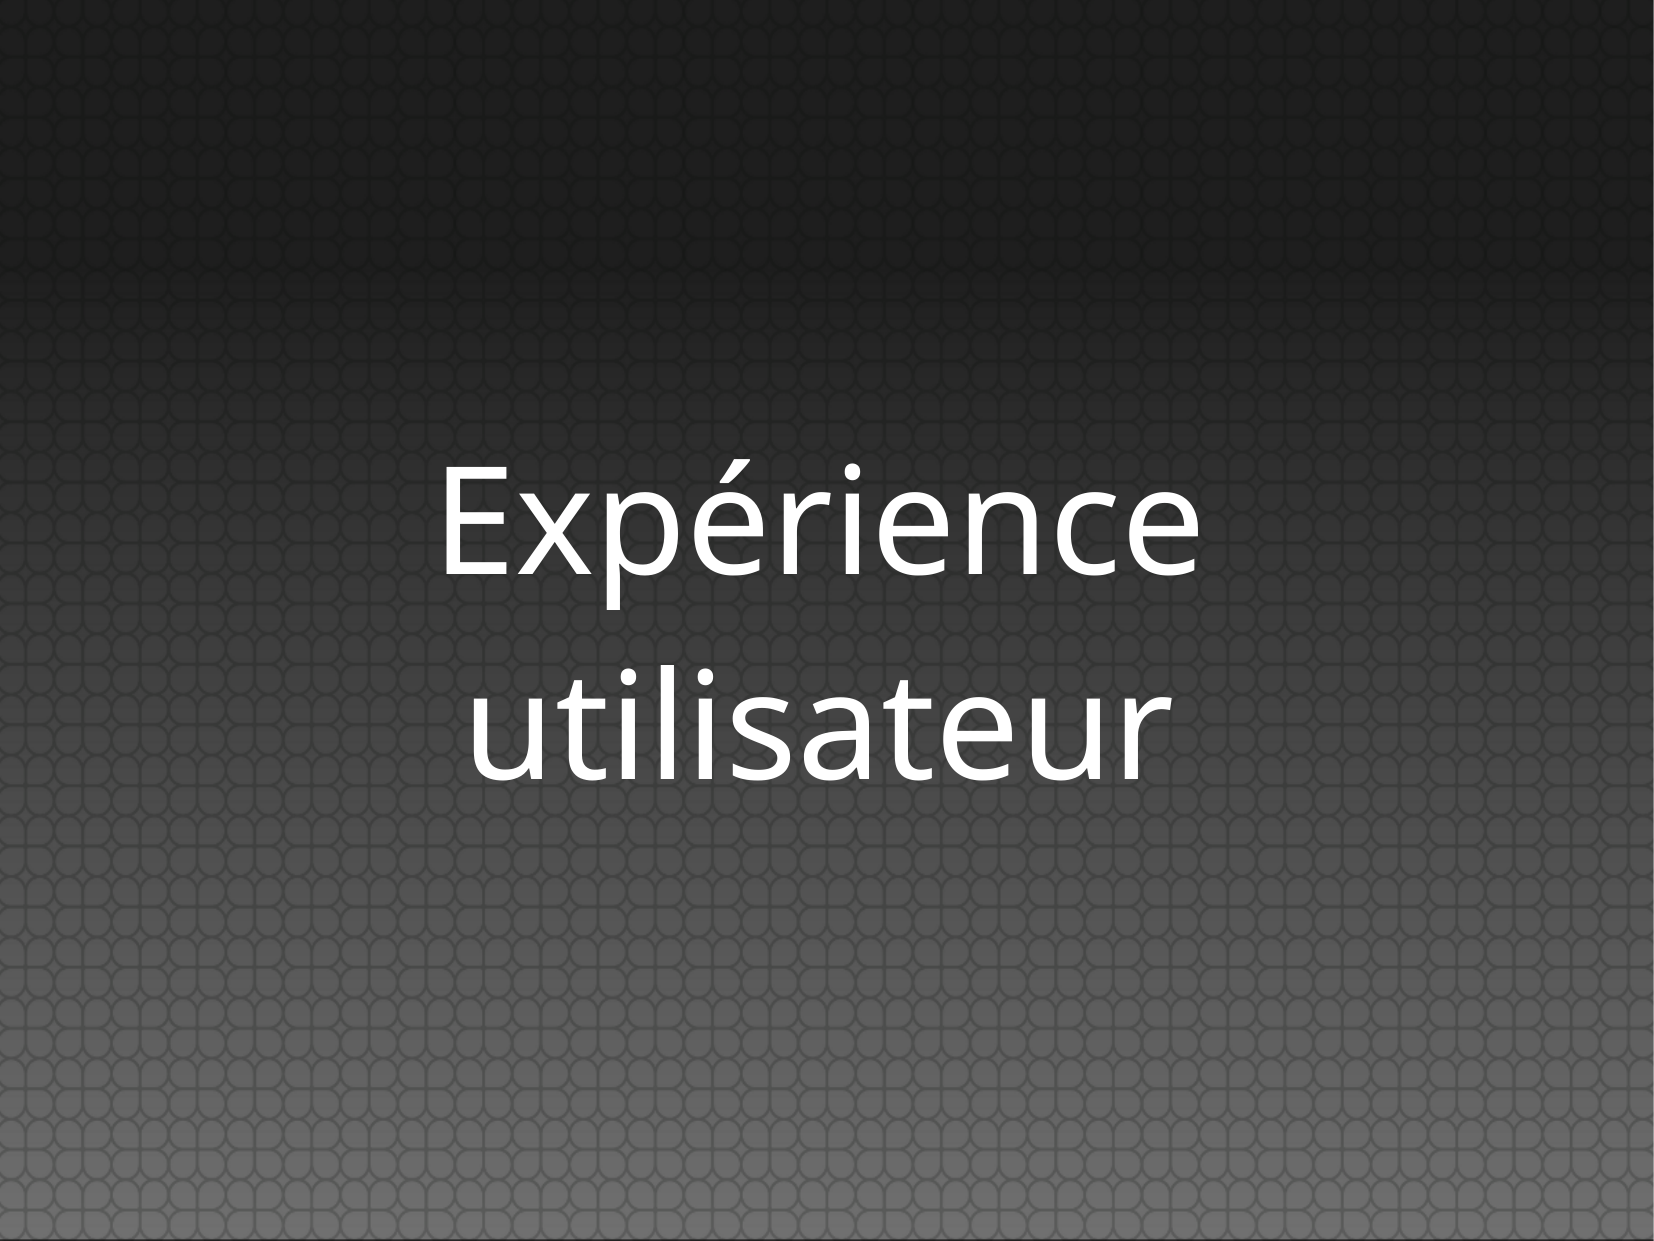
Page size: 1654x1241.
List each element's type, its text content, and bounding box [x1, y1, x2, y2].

picture [0, 0, 1654, 1241]
title Expérience utilisateur [75, 451, 1564, 787]
